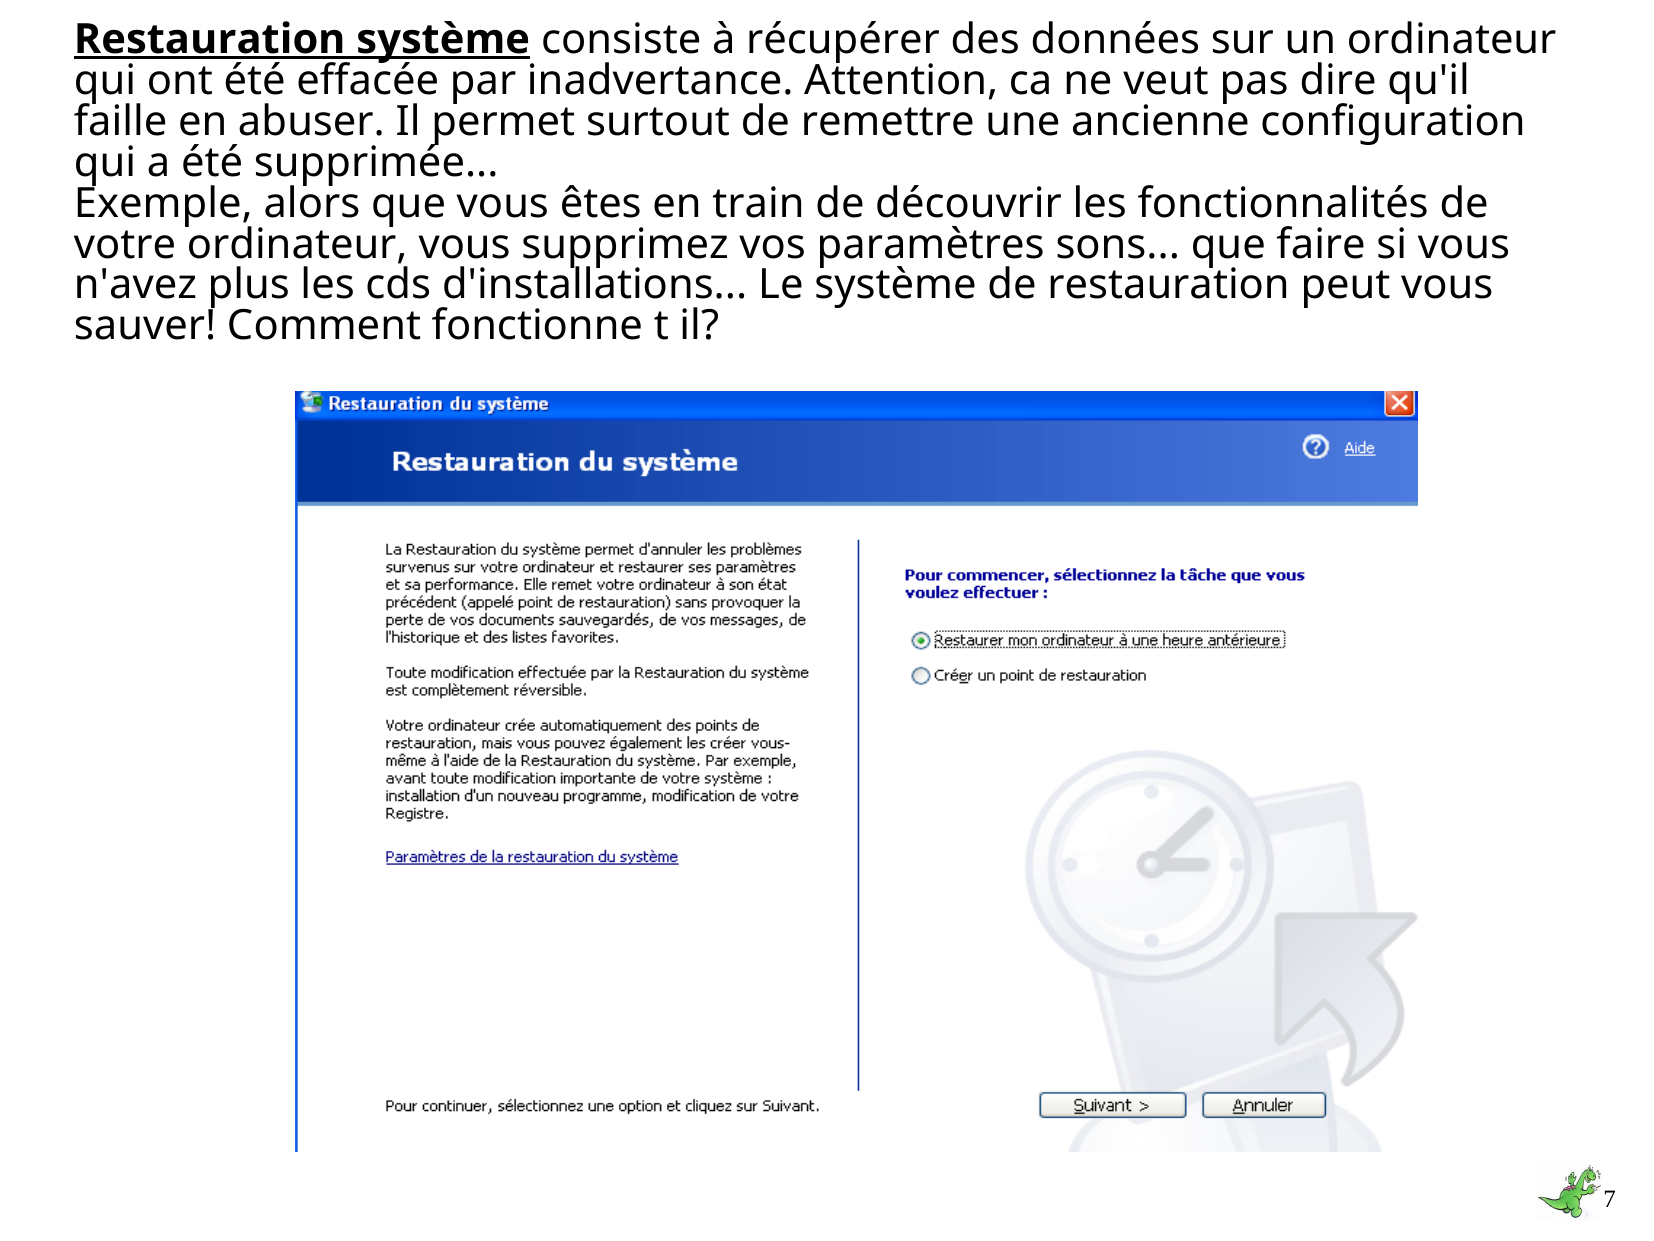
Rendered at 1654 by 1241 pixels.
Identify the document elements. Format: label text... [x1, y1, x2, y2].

text_box 7 [1603, 1186, 1632, 1213]
text_box Restauration système consiste à récupérer des données sur un ordinateur qui ont été effacée par inadvertance. Attention, ca ne veut pas dire qu'il faille en abuser. Il permet surtout de remettre une ancienne configuration qui a été supprimée... Exemple, alors que vous êtes en train de découvrir les fonctionnalités de votre ordinateur, vous supprimez vos paramètres sons... que faire si vous n'avez plus les cds d'installations... Le système de restauration peut vous sauver! Comment fonctionne t il? [59, 29, 1595, 394]
picture [295, 391, 1418, 1152]
picture [1537, 1163, 1601, 1220]
